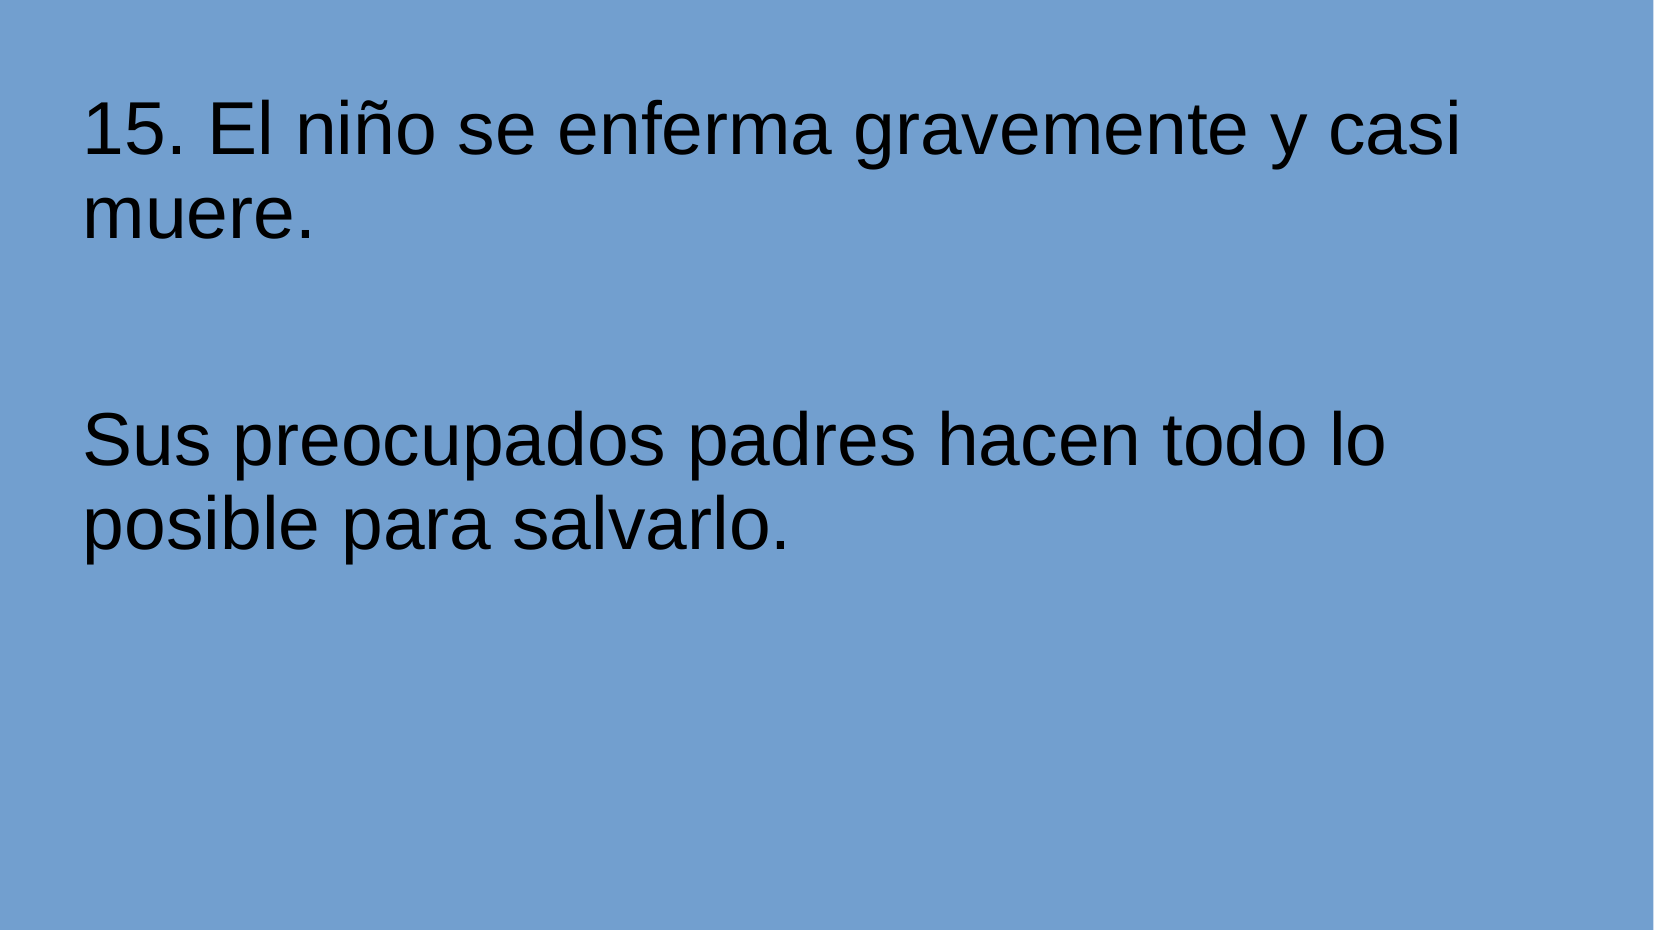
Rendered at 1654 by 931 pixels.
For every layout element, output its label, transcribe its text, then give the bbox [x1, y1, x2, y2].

list 15. El niño se enferma gravemente y casi muere. Sus preocupados padres hacen todo lo posible para salvarlo. [82, 86, 1571, 626]
